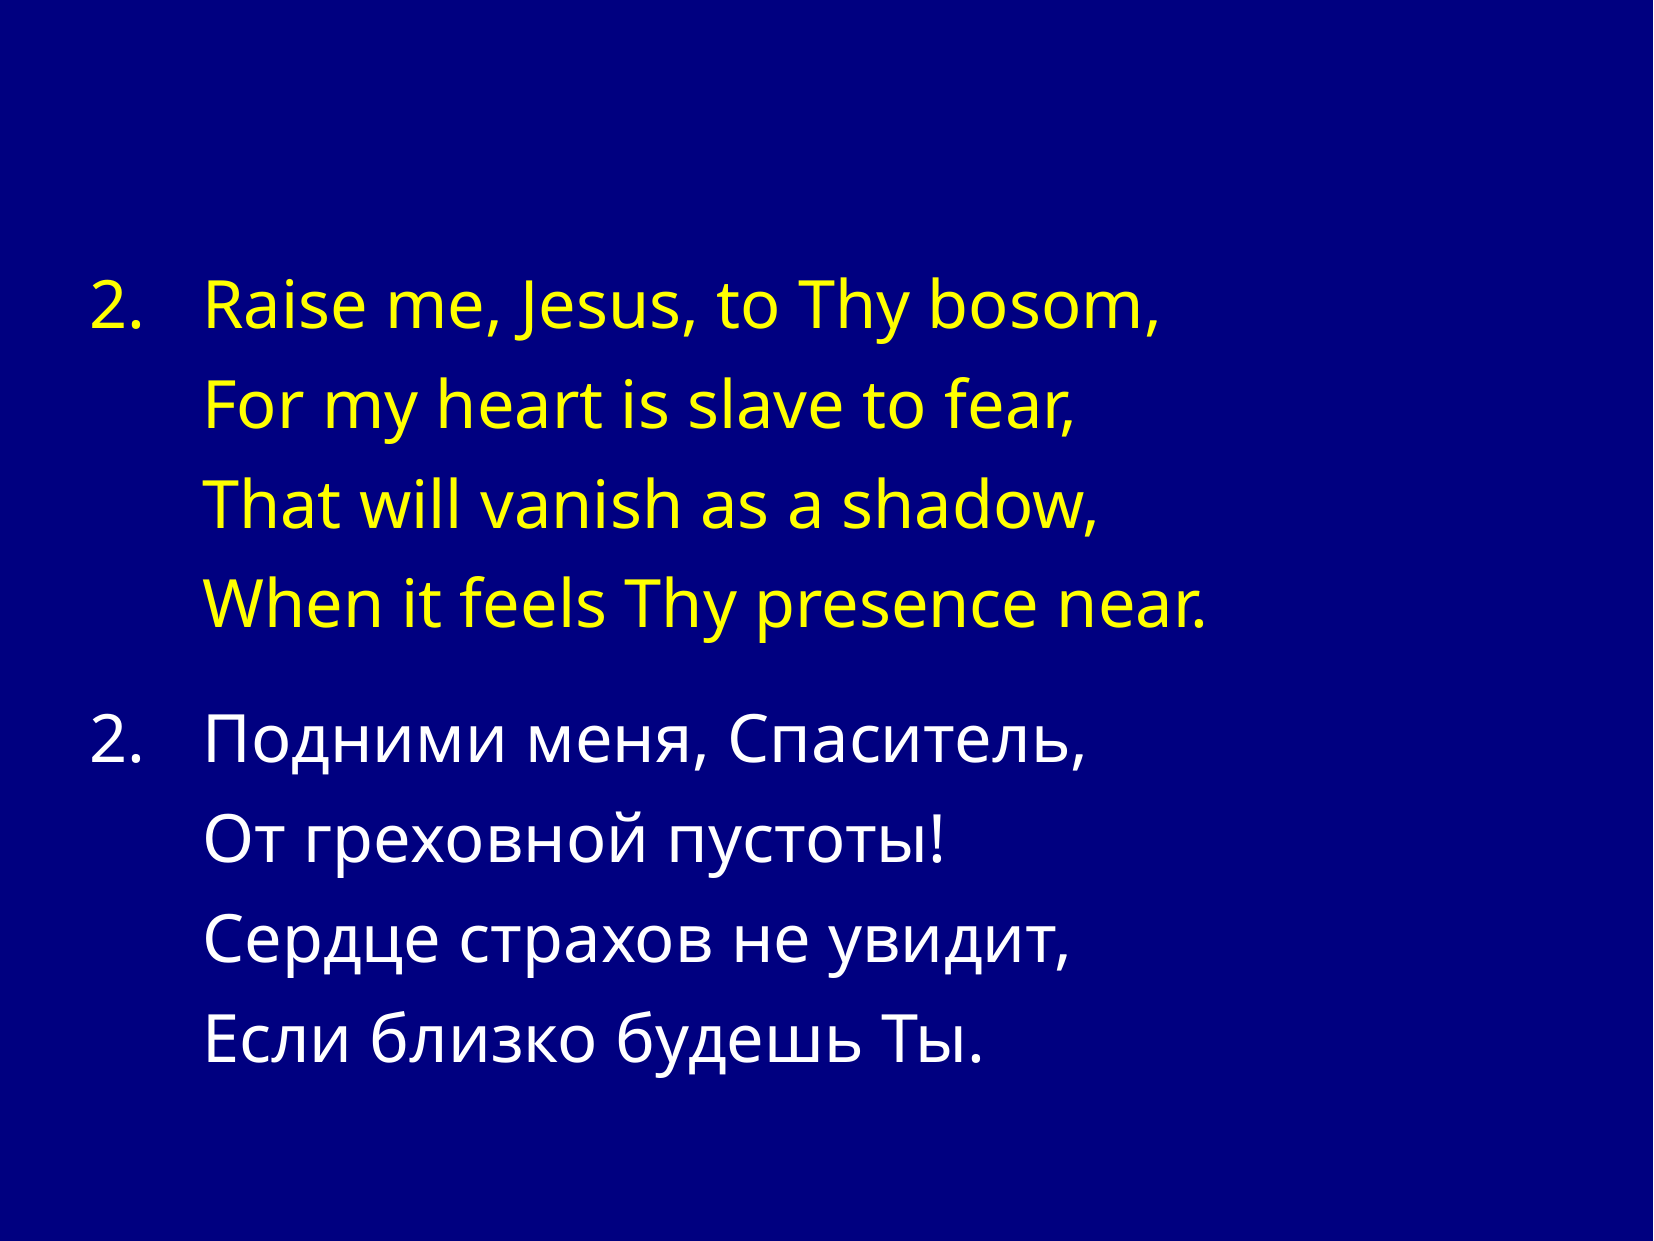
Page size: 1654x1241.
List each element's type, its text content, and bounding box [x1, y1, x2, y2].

text_box 2. Подними меня, Спаситель, От греховной пустоты! Сердце страхов не увидит, Если близко будешь Ты. [75, 675, 1576, 1163]
text_box 2. Raise me, Jesus, to Thy bosom, For my heart is slave to fear, That will vanish as a shadow, When it feels Thy presence near. [75, 150, 1576, 638]
